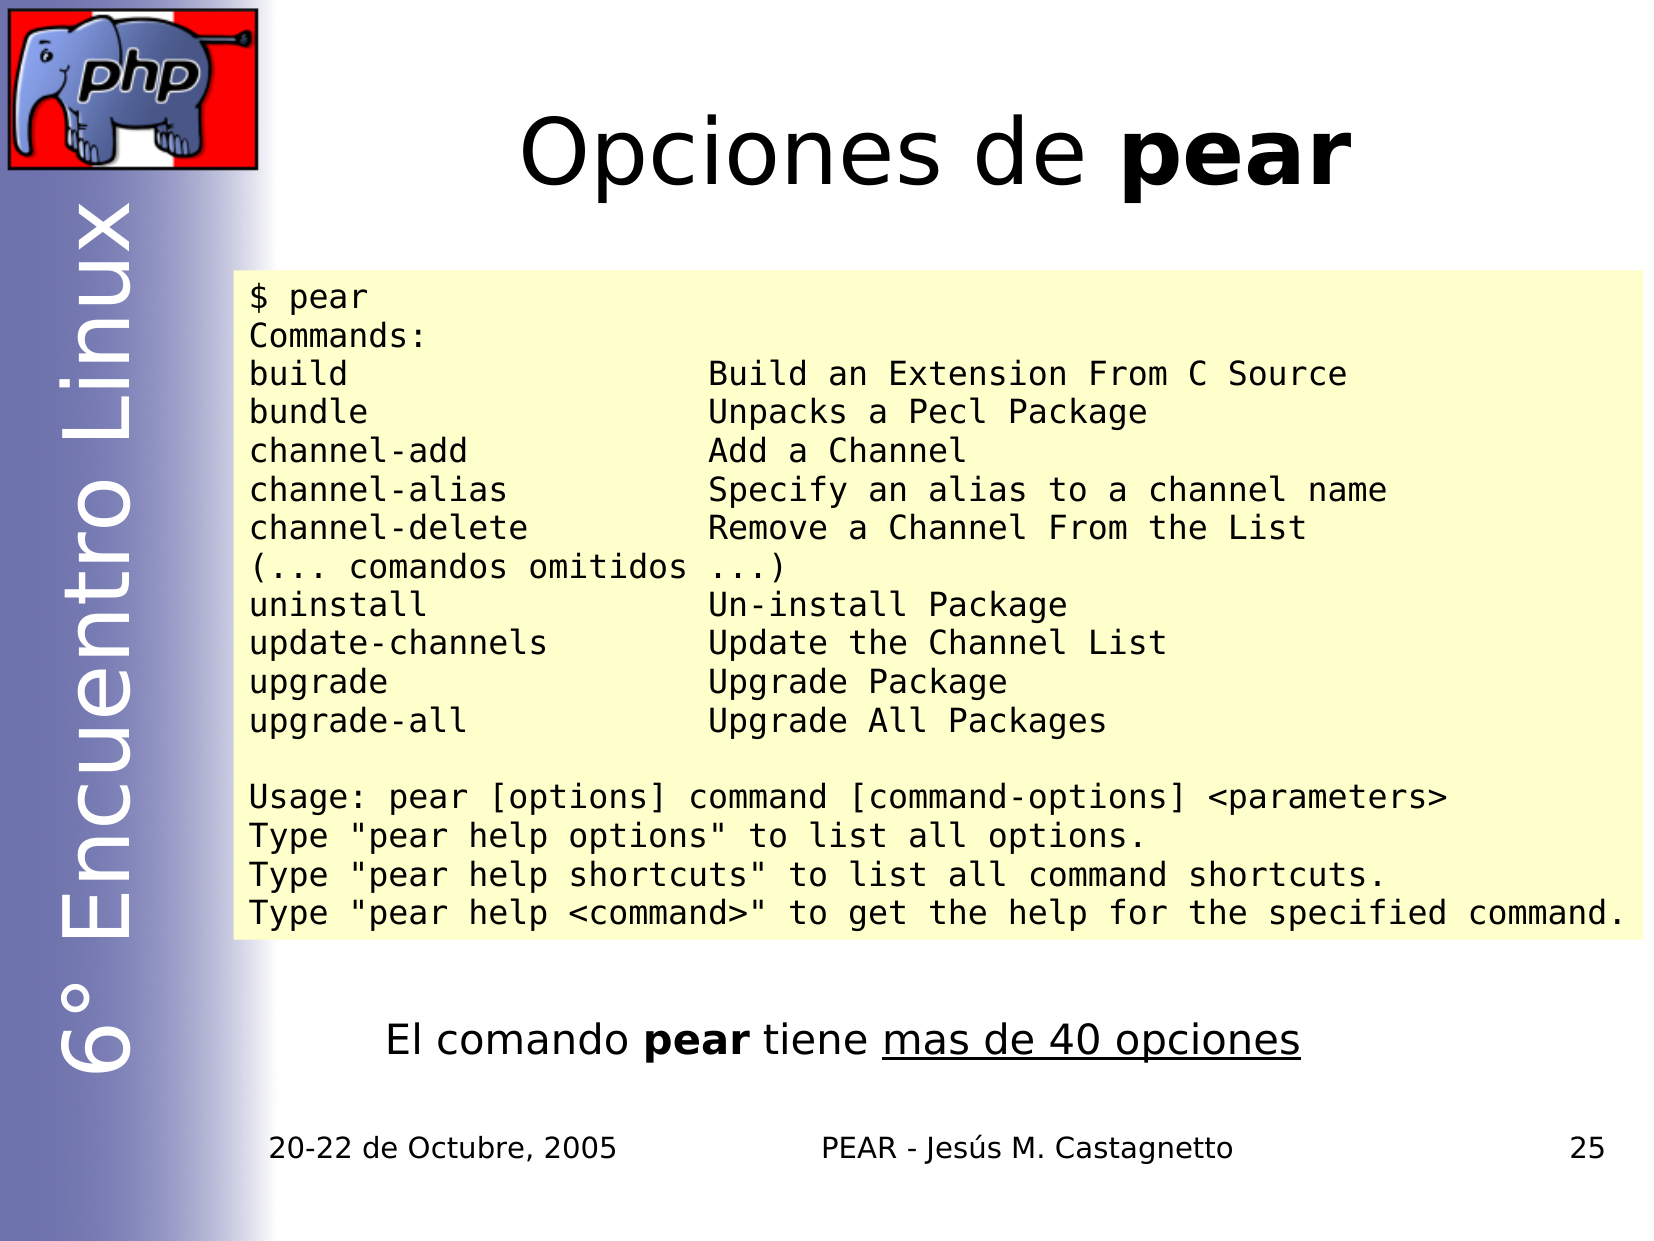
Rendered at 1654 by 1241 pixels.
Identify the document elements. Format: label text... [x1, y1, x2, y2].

text_box $ pear Commands: build Build an Extension From C Source bundle Unpacks a Pecl Package channel-add Add a Channel channel-alias Specify an alias to a channel name channel-delete Remove a Channel From the List (... comandos omitidos ...) uninstall Un-install Package update-channels Update the Channel List upgrade Upgrade Package upgrade-all Upgrade All Packages Usage: pear [options] command [command-options] <parameters> Type "pear help options" to list all options. Type "pear help shortcuts" to list all command shortcuts. Type "pear help <command>" to get the help for the specified command. [233, 270, 1644, 940]
picture [0, 0, 1654, 1241]
text_box El comando pear tiene mas de 40 opciones [370, 1008, 1319, 1072]
title Opciones de pear [300, 49, 1571, 257]
